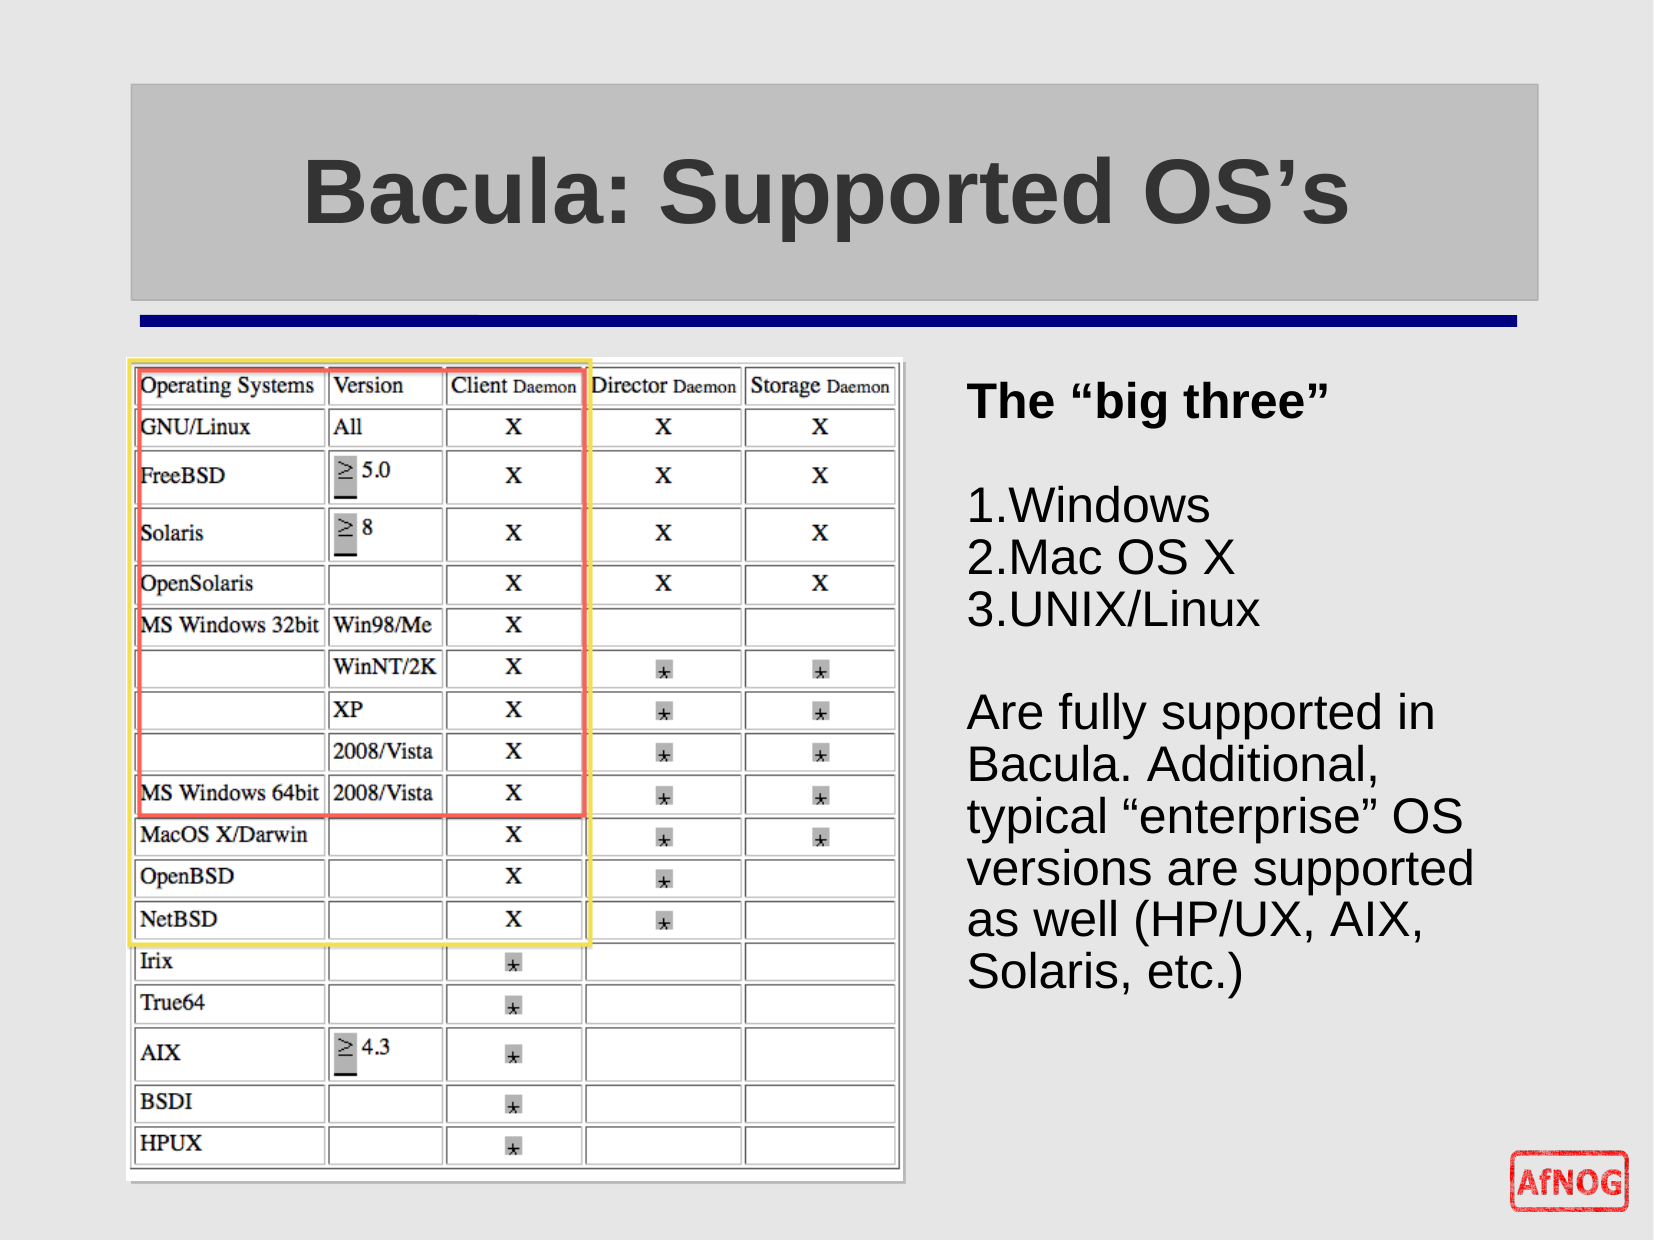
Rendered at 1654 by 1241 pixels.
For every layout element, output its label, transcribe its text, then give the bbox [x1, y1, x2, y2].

picture [1510, 1150, 1629, 1212]
text_box The “big three” Windows Mac OS X UNIX/Linux Are fully supported in Bacula. Additional, typical “enterprise” OS versions are supported as well (HP/UX, AIX, Solaris, etc.) [951, 369, 1527, 1007]
picture [126, 357, 903, 1181]
text_box Bacula: Supported OS’s [121, 91, 1534, 298]
